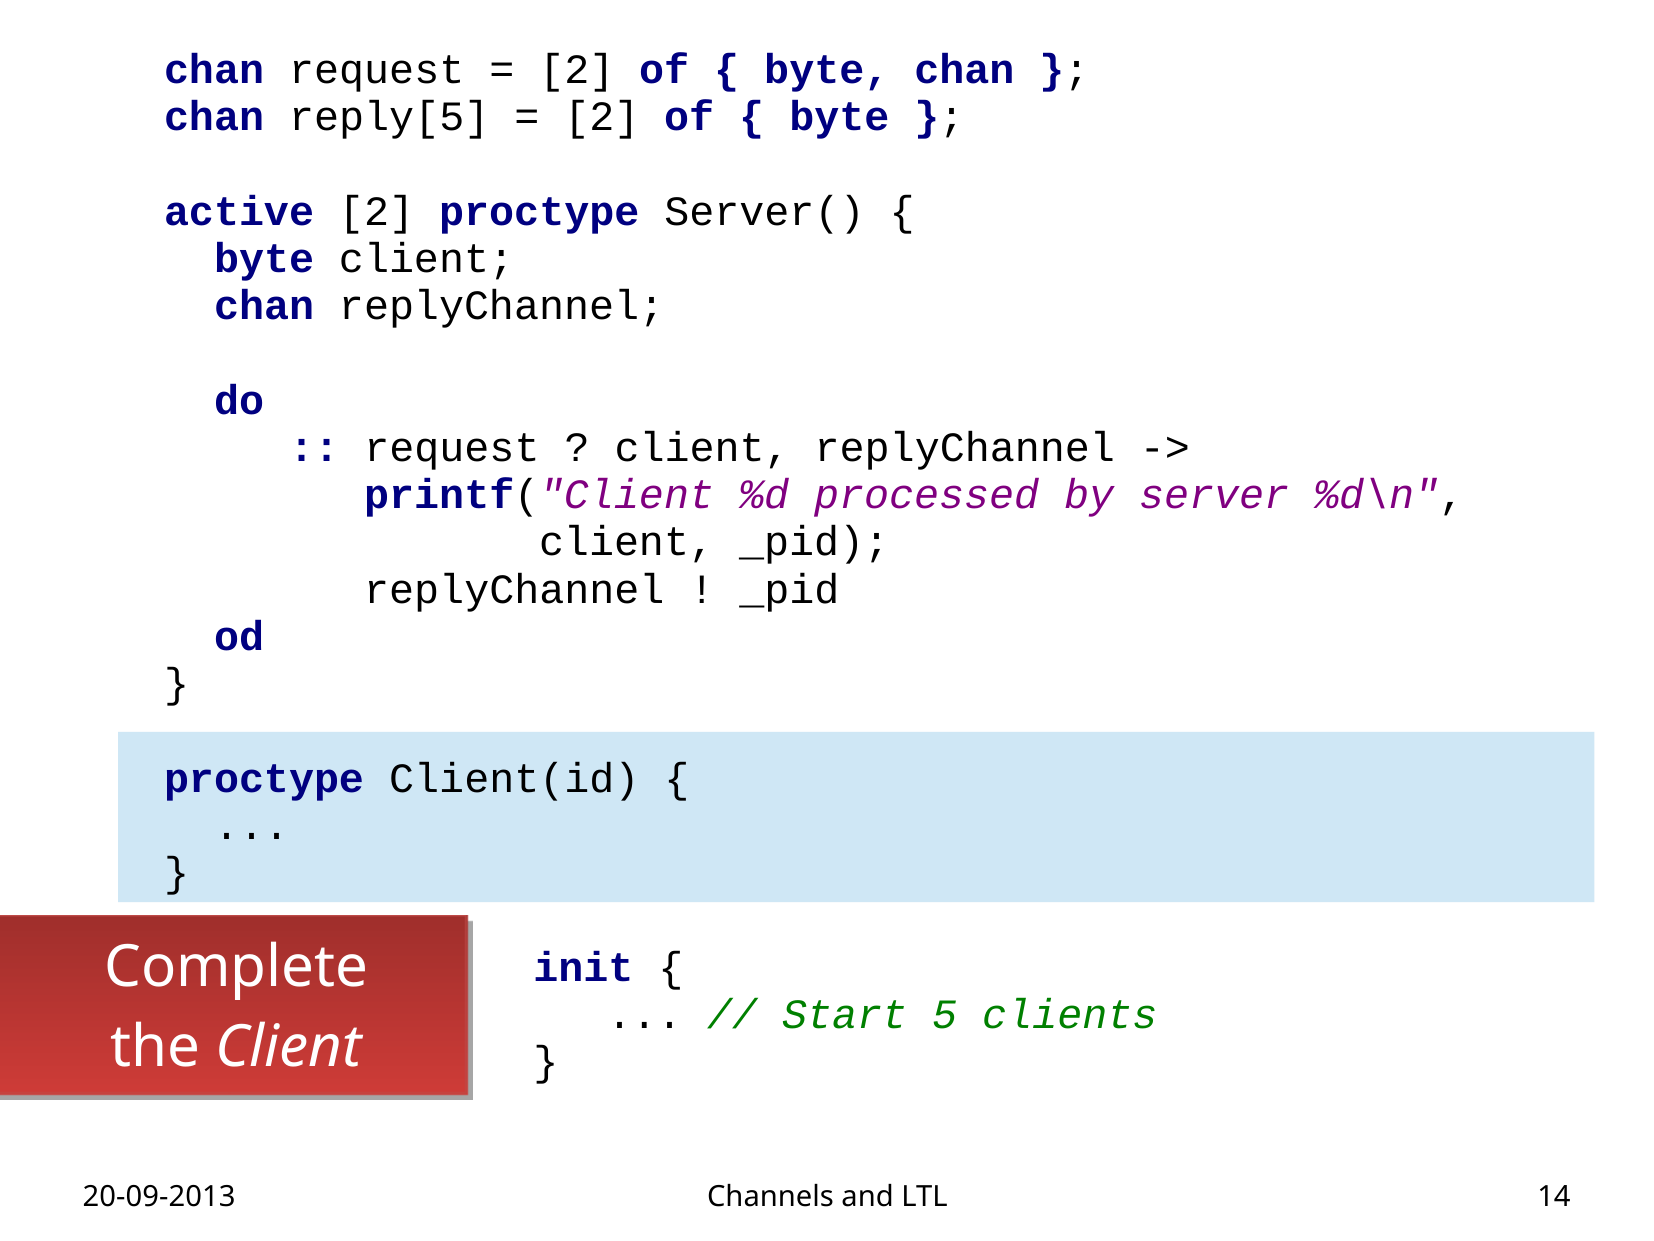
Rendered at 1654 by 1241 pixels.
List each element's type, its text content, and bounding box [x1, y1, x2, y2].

text_box chan request = [2] of { byte, chan }; chan reply[5] = [2] of { byte }; active [2] proctype Server() { byte client; chan replyChannel; do :: request ? client, replyChannel -> printf("Client %d processed by server %d\n", client, _pid); replyChannel ! _pid od } proctype Client(id) { ... } init { ... // Start 5 clients } [149, 41, 1505, 1096]
title Complete the Client [0, 915, 149, 1093]
text_box [118, 731, 149, 903]
text_box [1505, 731, 1595, 903]
picture [0, 1093, 473, 1100]
